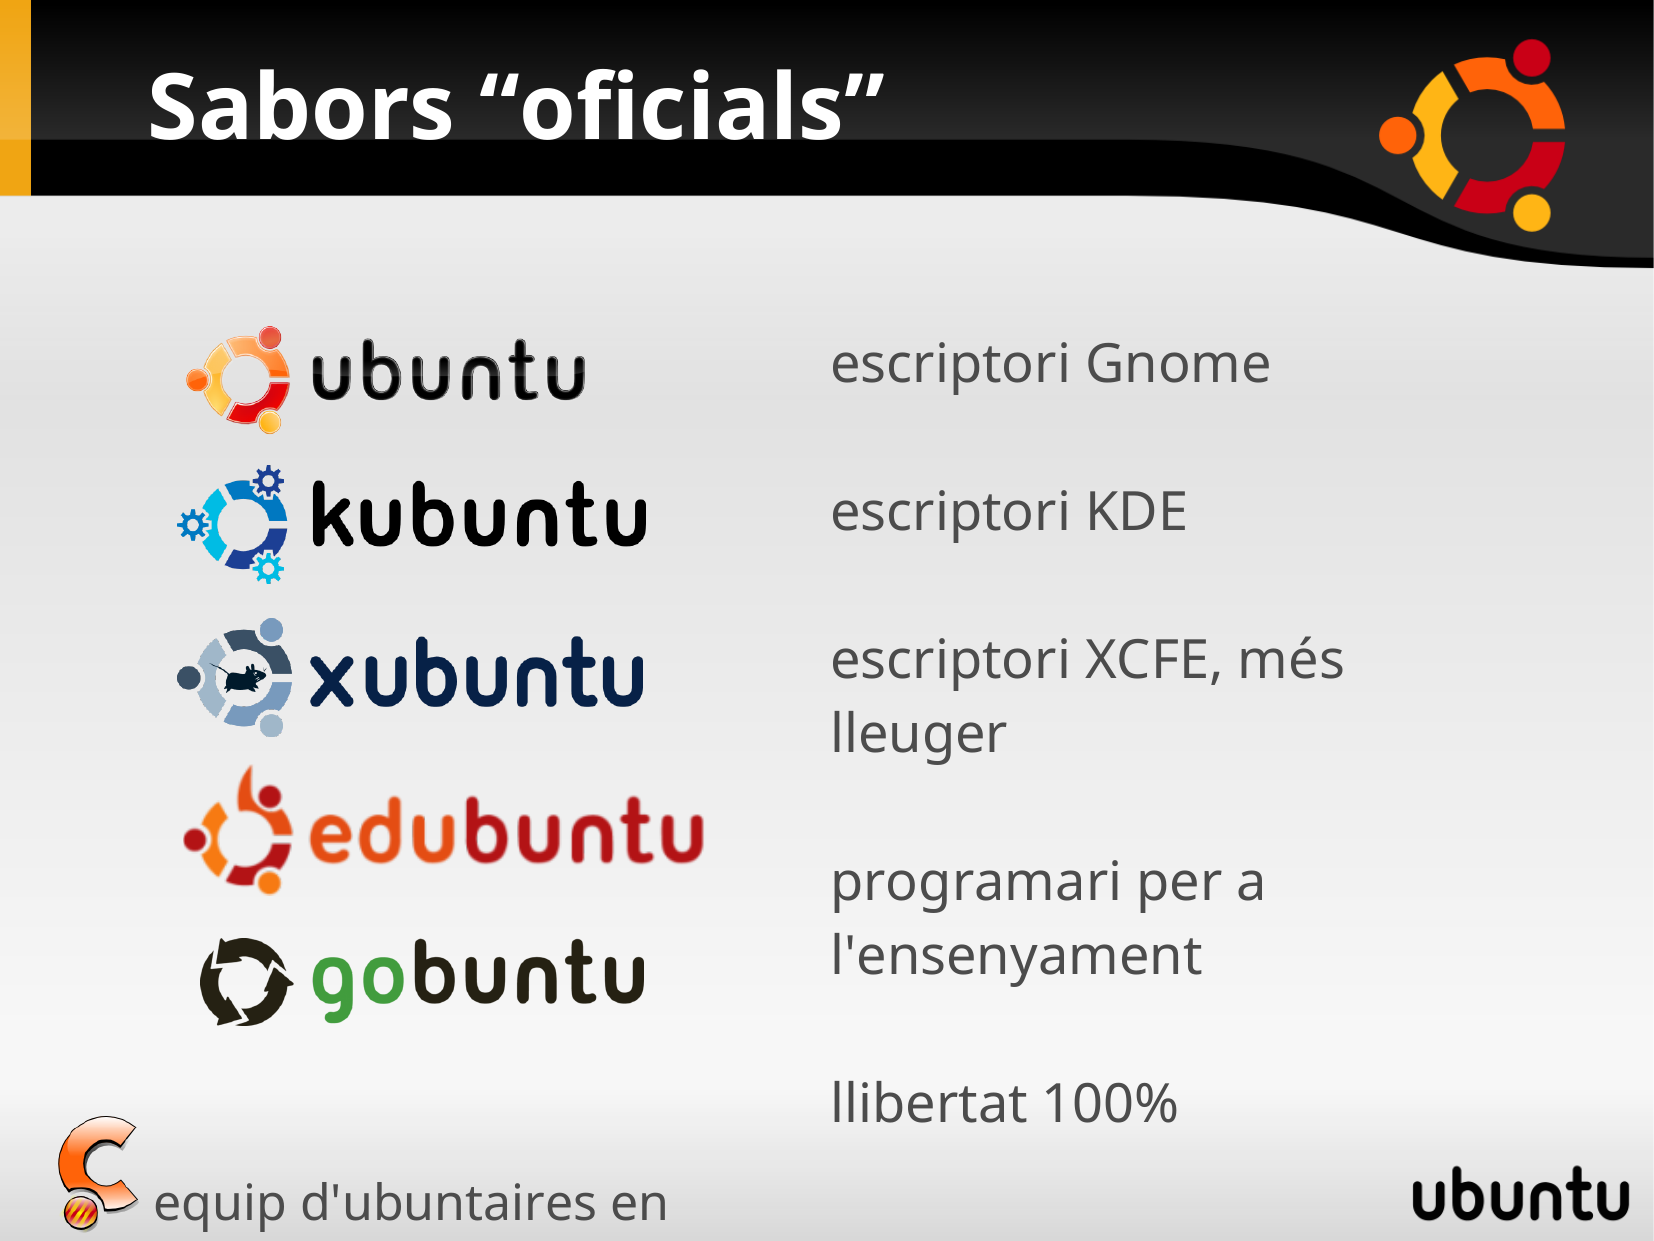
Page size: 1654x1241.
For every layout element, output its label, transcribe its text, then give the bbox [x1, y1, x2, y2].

text_box escriptori Gnome escriptori KDE escriptori XCFE, més lleuger programari per a l'ensenyament llibertat 100% [830, 324, 1536, 1018]
title Sabors “oficials” [0, 0, 1359, 208]
picture [0, 0, 1654, 1241]
